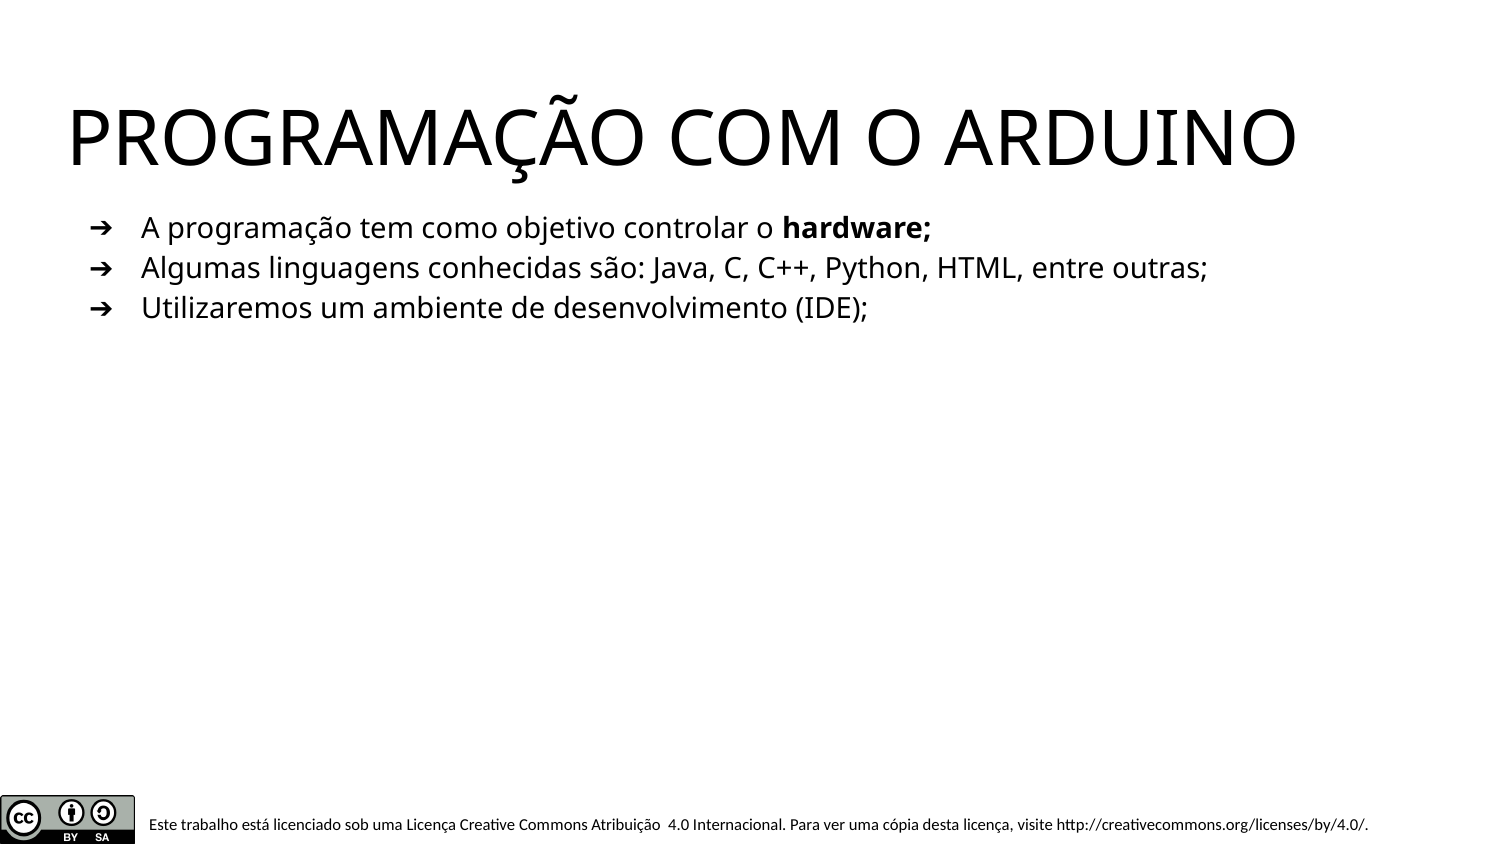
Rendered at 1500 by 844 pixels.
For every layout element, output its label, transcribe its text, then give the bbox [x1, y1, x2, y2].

picture [0, 795, 135, 844]
list A programação tem como objetivo controlar o hardware; Algumas linguagens conhecidas são: Java, C, C++, Python, HTML, entre outras; Utilizaremos um ambiente de desenvolvimento (IDE); [51, 189, 1449, 750]
text_box Este trabalho está licenciado sob uma Licença Creative Commons Atribuição 4.0 Internacional. Para ver uma cópia desta licença, visite http://creativecommons.org/licenses/by/4.0/. [135, 795, 1500, 844]
title PROGRAMAÇÃO COM O ARDUINO [51, 72, 1449, 167]
